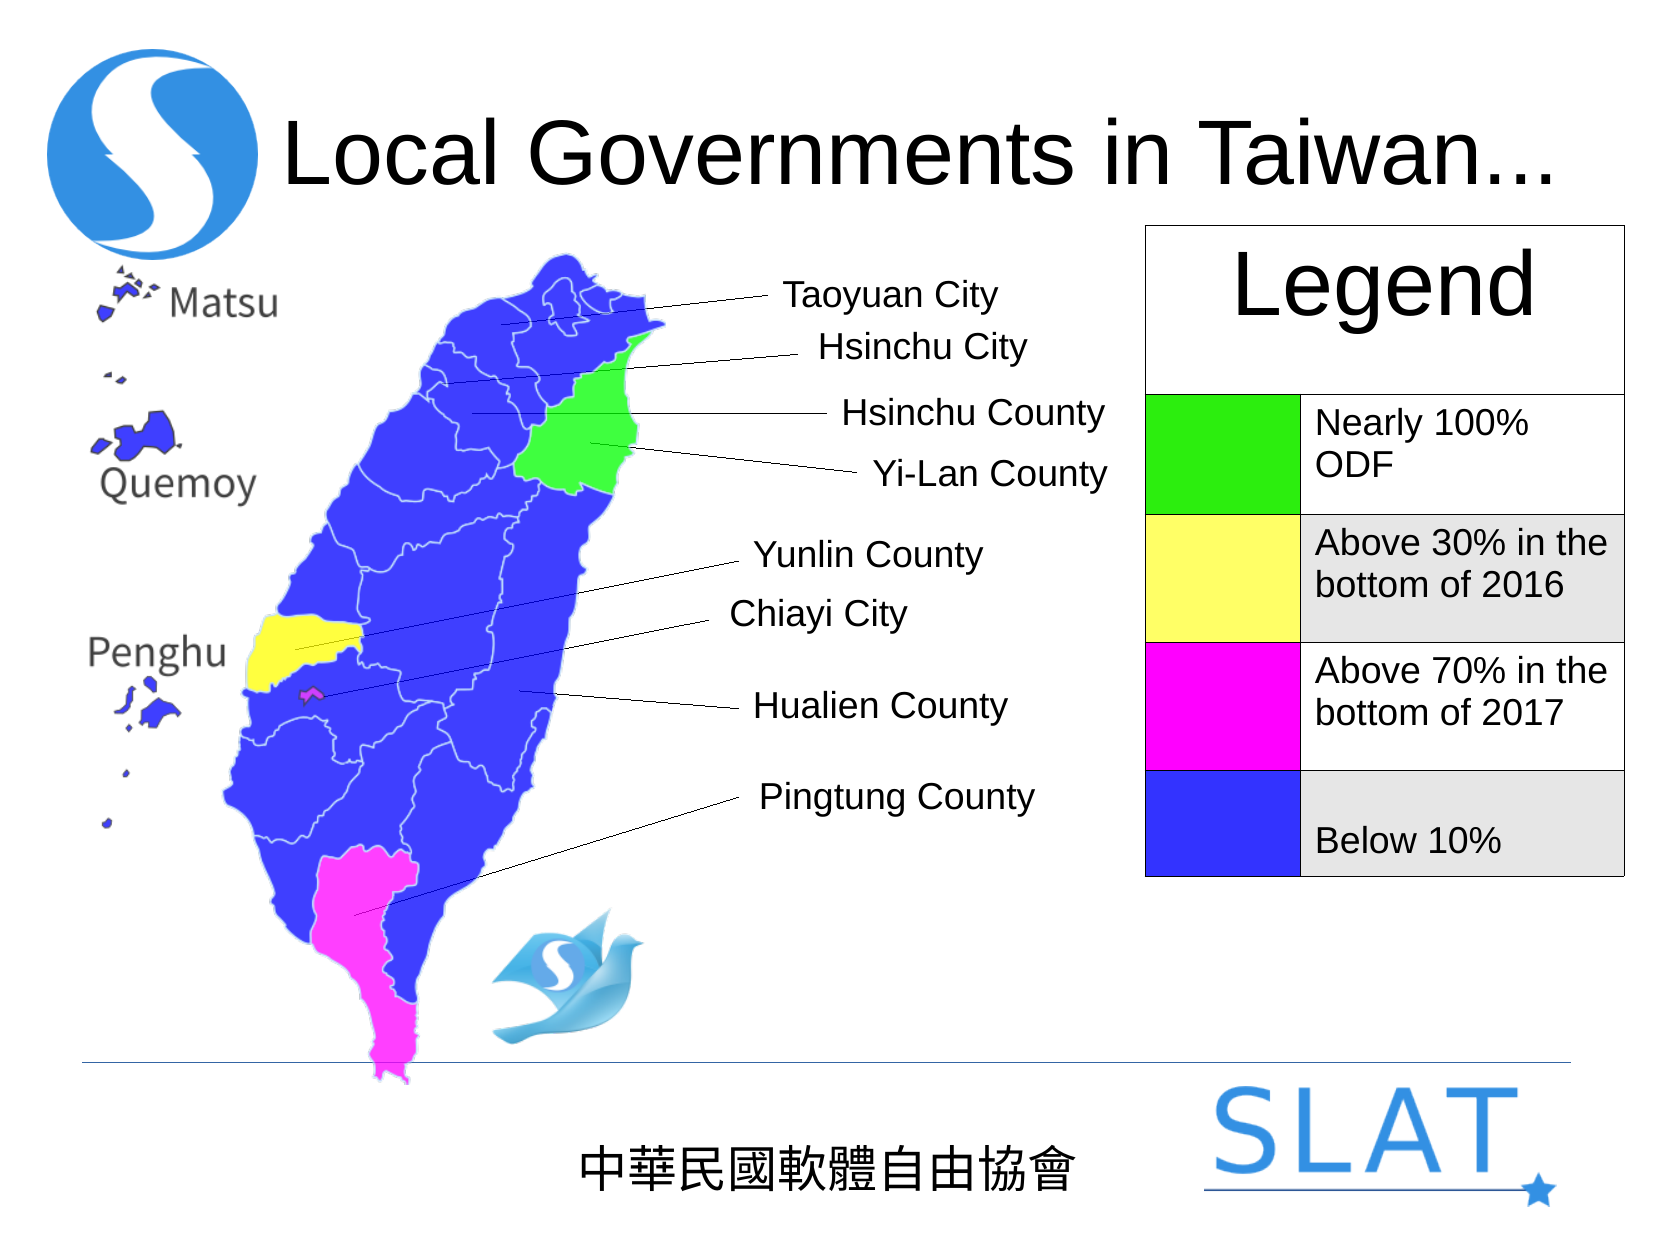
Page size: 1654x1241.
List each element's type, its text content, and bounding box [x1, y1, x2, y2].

picture [47, 49, 666, 1085]
table_cell [1146, 515, 1300, 642]
text_box Hsinchu City [803, 318, 1044, 376]
table_header Legend [1146, 226, 1624, 394]
text_box Pingtung County [744, 767, 1052, 825]
table_cell [1146, 395, 1300, 514]
table_cell Nearly 100% ODF [1301, 395, 1624, 514]
table_cell [1146, 771, 1300, 876]
text_box Taoyuan City [767, 265, 1015, 323]
table_cell Above 70% in the bottom of 2017 [1301, 643, 1624, 770]
text_box Yi-Lan County [857, 445, 1124, 502]
title Local Governments in Taiwan... [271, 49, 1571, 257]
text_box Hualien County [738, 677, 1025, 735]
text_box Yunlin County [738, 525, 1000, 583]
text_box Hsinchu County [826, 383, 1122, 441]
table_cell [1146, 643, 1300, 770]
picture [1204, 1086, 1557, 1207]
table_cell Above 30% in the bottom of 2016 [1301, 515, 1624, 642]
text_box Chiayi City [714, 584, 924, 642]
table_cell Below 10% [1301, 771, 1624, 876]
